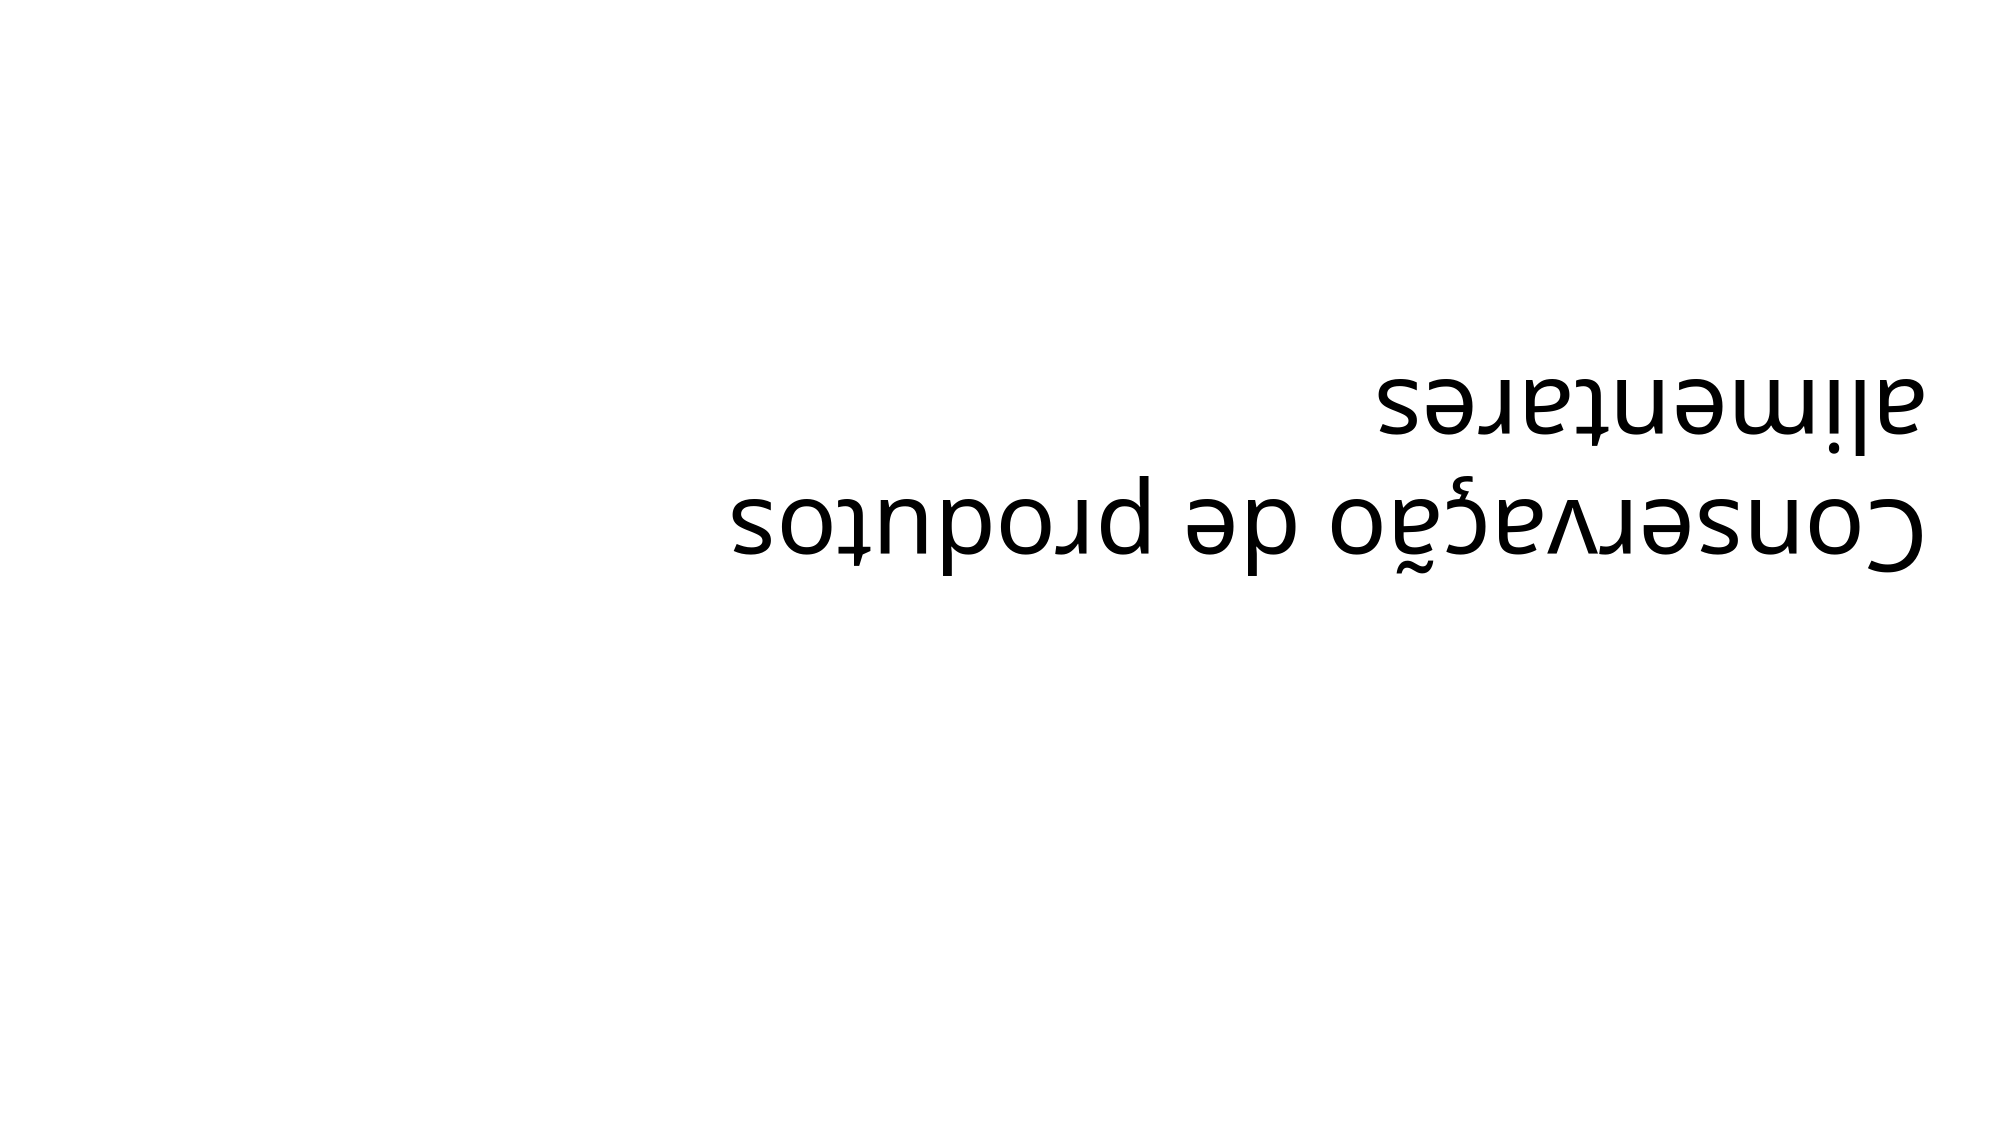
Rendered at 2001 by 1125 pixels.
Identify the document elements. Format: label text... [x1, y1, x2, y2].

text_box Conservação de produtos alimentares [206, 350, 1944, 609]
